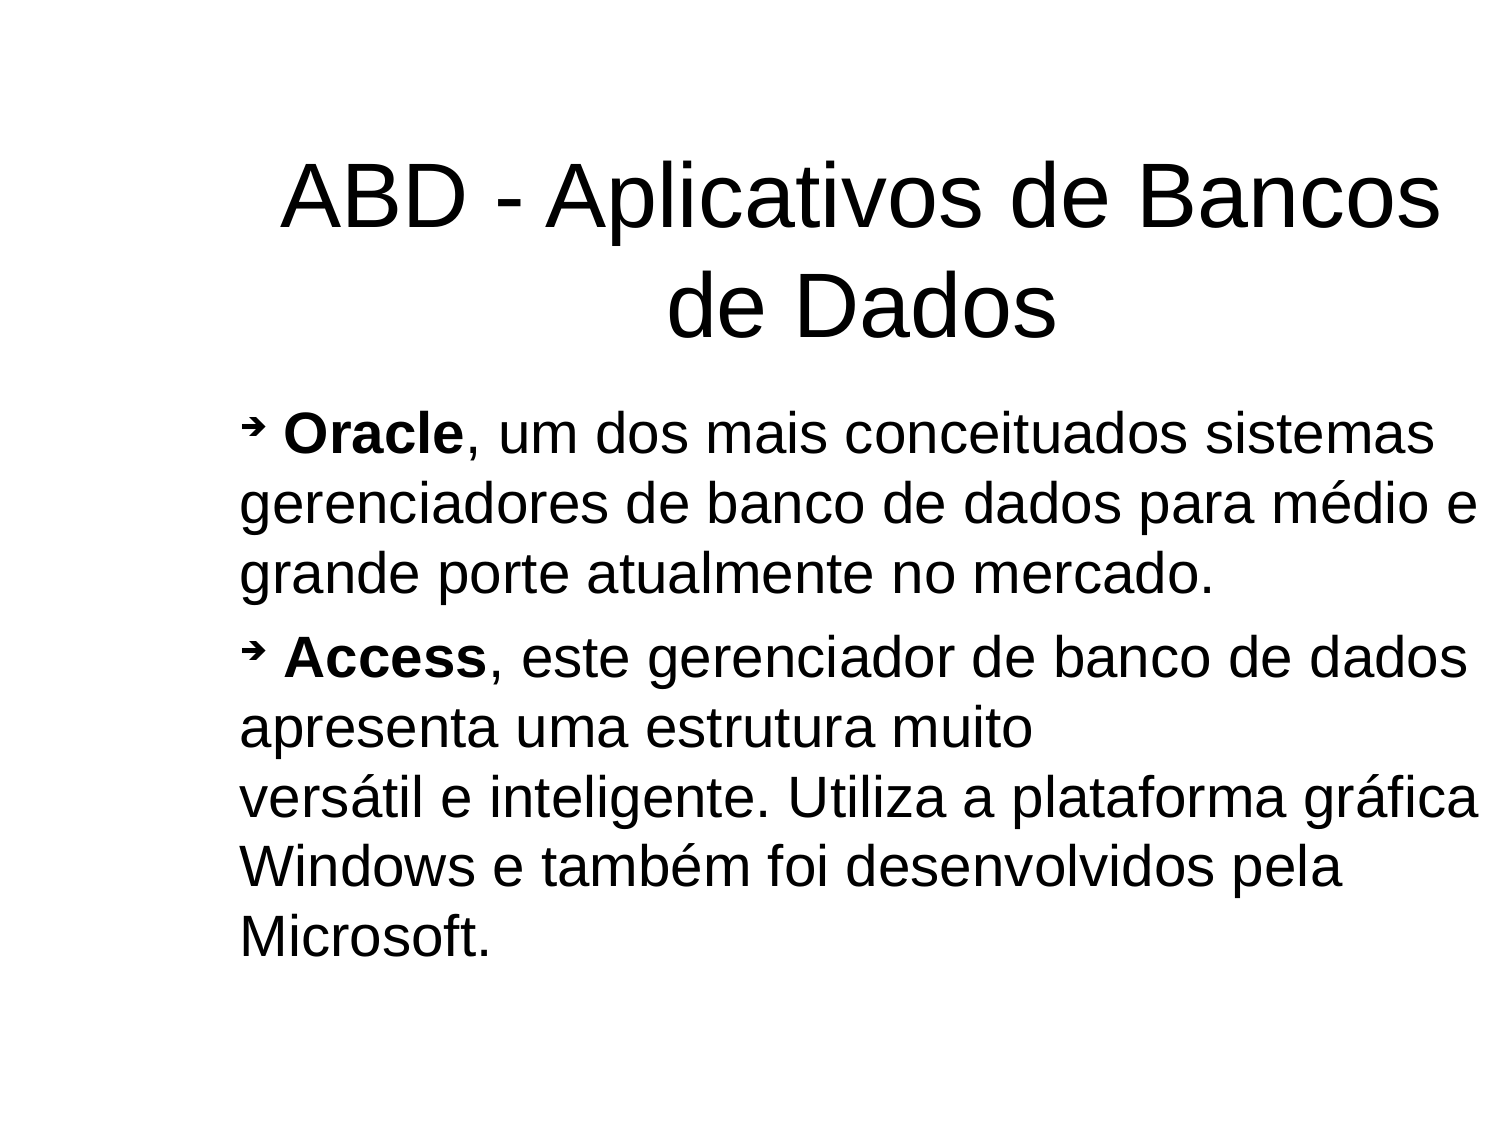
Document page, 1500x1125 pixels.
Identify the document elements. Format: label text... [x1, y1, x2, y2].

title ABD - Aplicativos de Bancos de Dados [225, 141, 1500, 351]
list Oracle, um dos mais conceituados sistemas gerenciadores de banco de dados para médio e grande porte atualmente no mercado. Access, este gerenciador de banco de dados apresenta uma estrutura muito versátil e inteligente. Utiliza a plataforma gráfica Windows e também foi desenvolvidos pela Microsoft. [225, 387, 1500, 1069]
